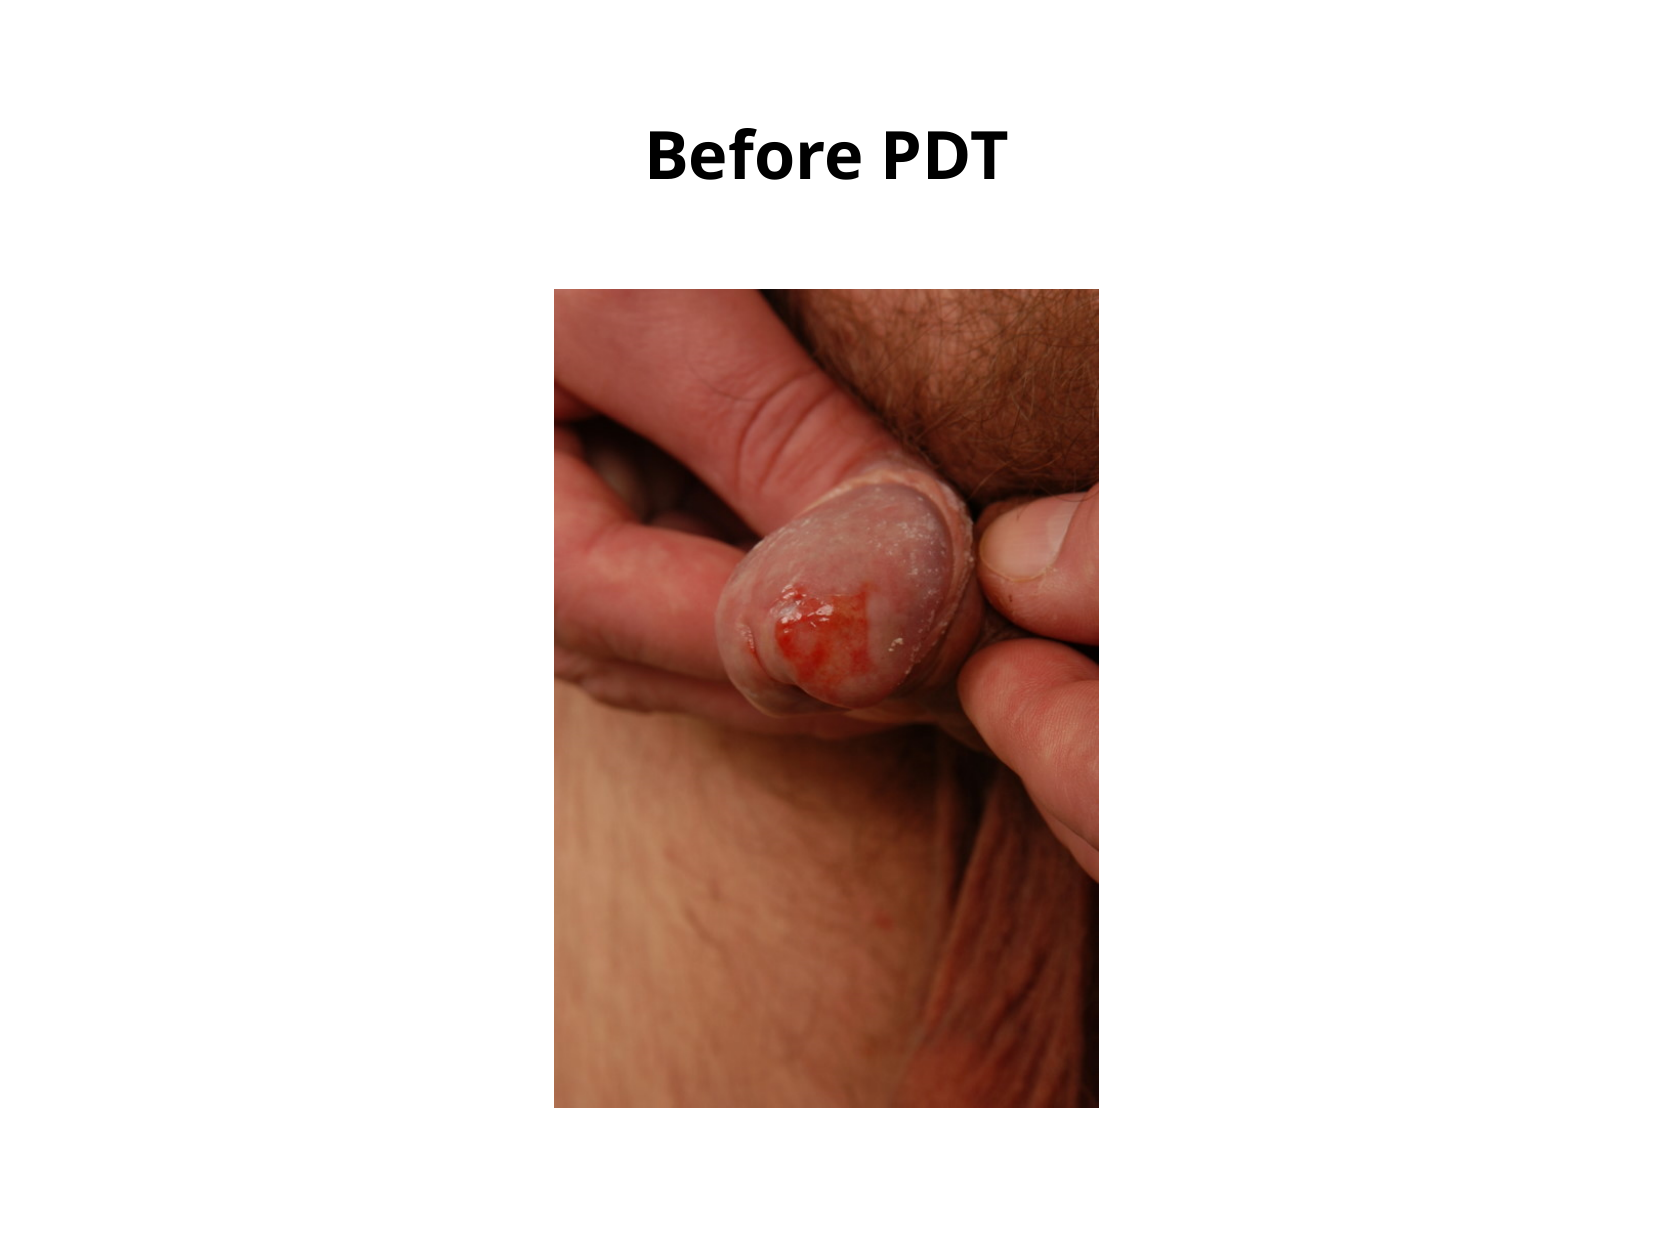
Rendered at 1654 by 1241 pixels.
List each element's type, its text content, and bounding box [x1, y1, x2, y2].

picture [554, 289, 1099, 1108]
title Before PDT [82, 49, 1571, 257]
